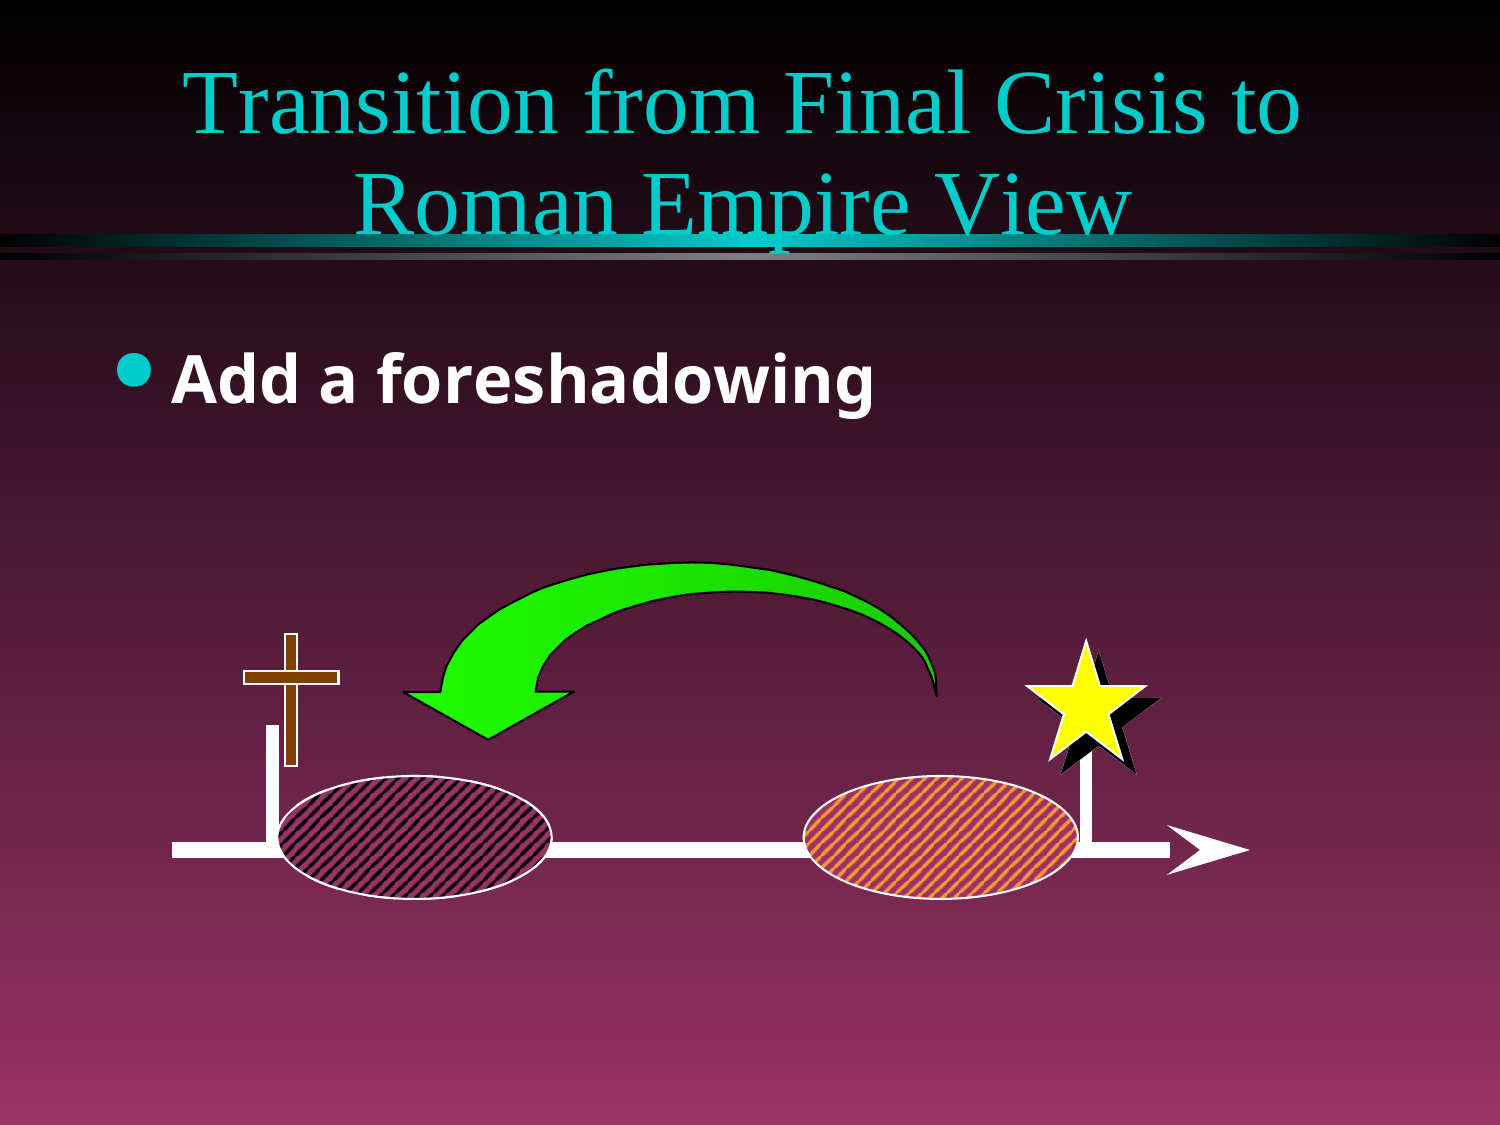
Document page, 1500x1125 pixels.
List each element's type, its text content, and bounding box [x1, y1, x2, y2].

title Transition from Final Crisis to Roman Empire View [99, 43, 1388, 263]
list Add a foreshadowing [99, 324, 1388, 513]
text_box [403, 562, 937, 740]
text_box [243, 633, 339, 767]
text_box [803, 775, 1078, 899]
text_box [277, 775, 552, 899]
text_box [1027, 641, 1146, 760]
